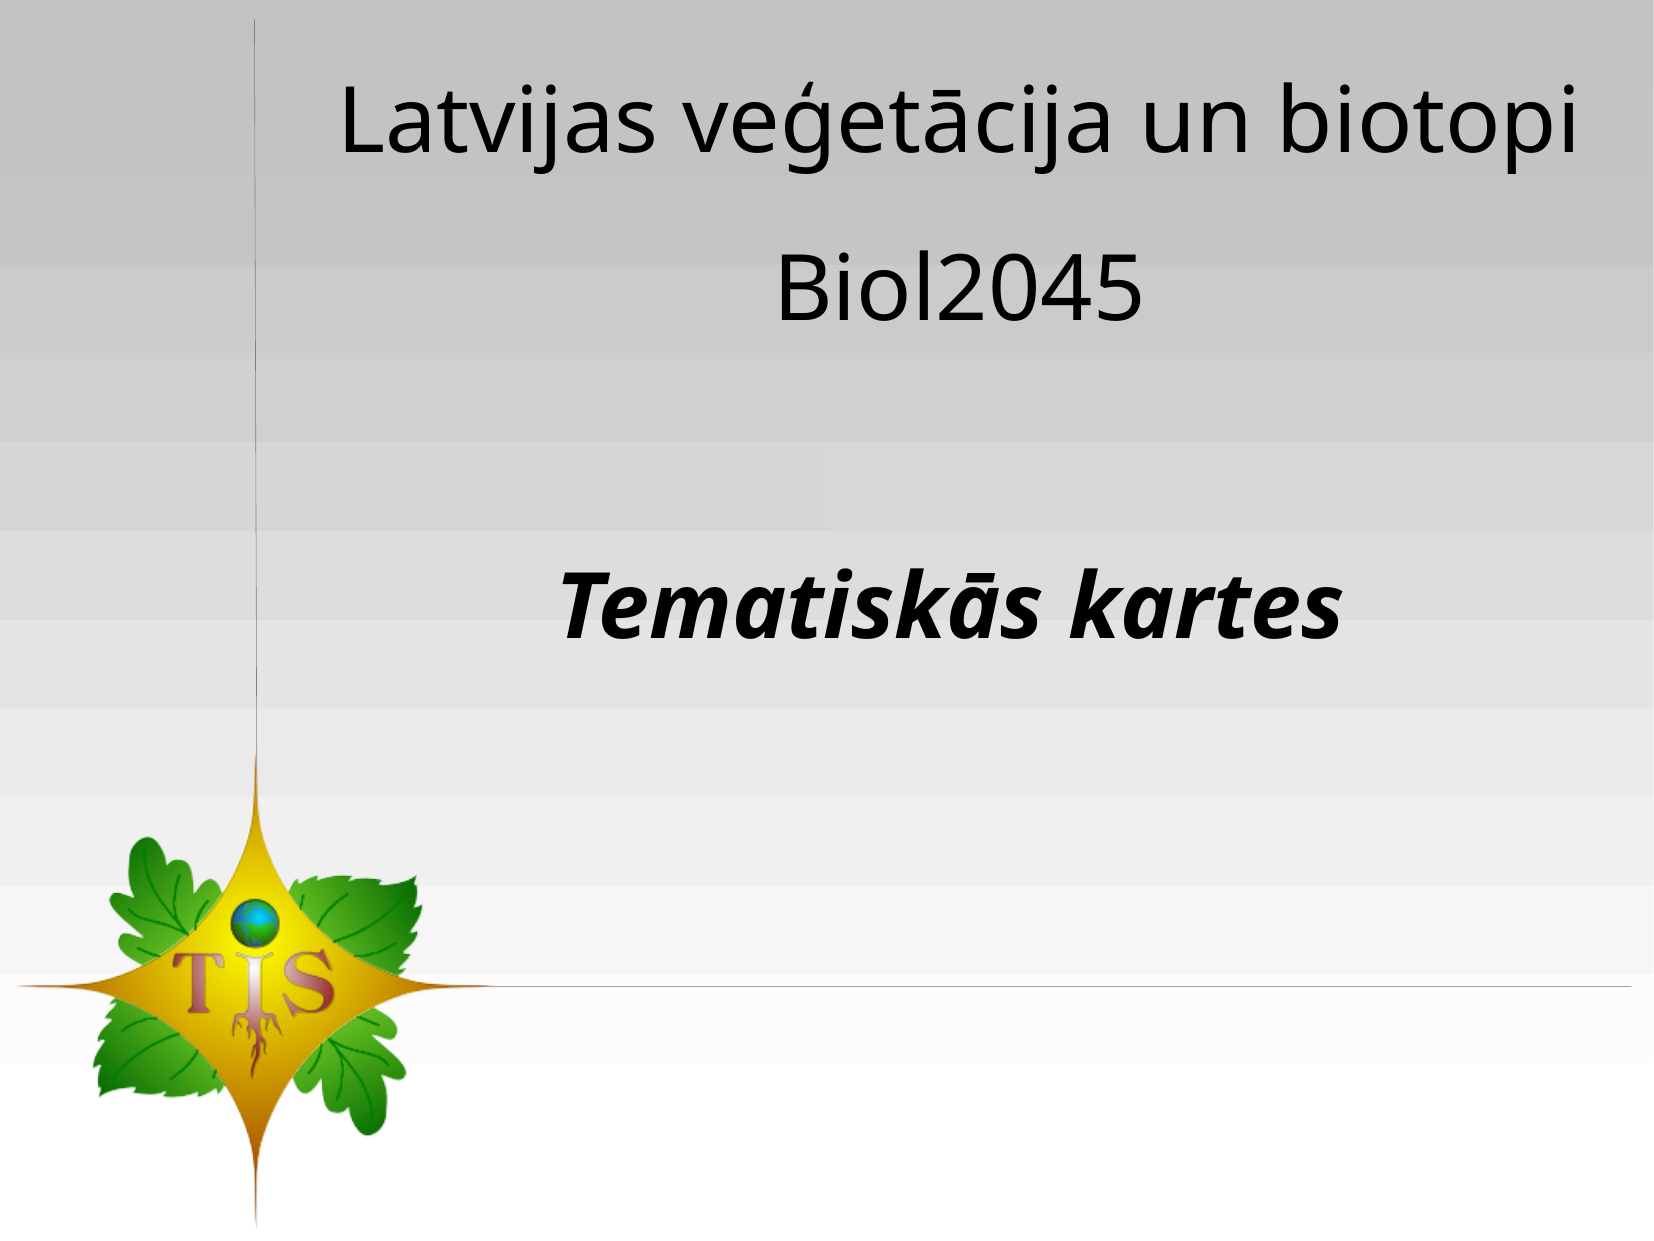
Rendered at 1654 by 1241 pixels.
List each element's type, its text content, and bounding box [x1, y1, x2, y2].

title Tematiskās kartes [295, 324, 1607, 857]
picture [0, 0, 1654, 1241]
